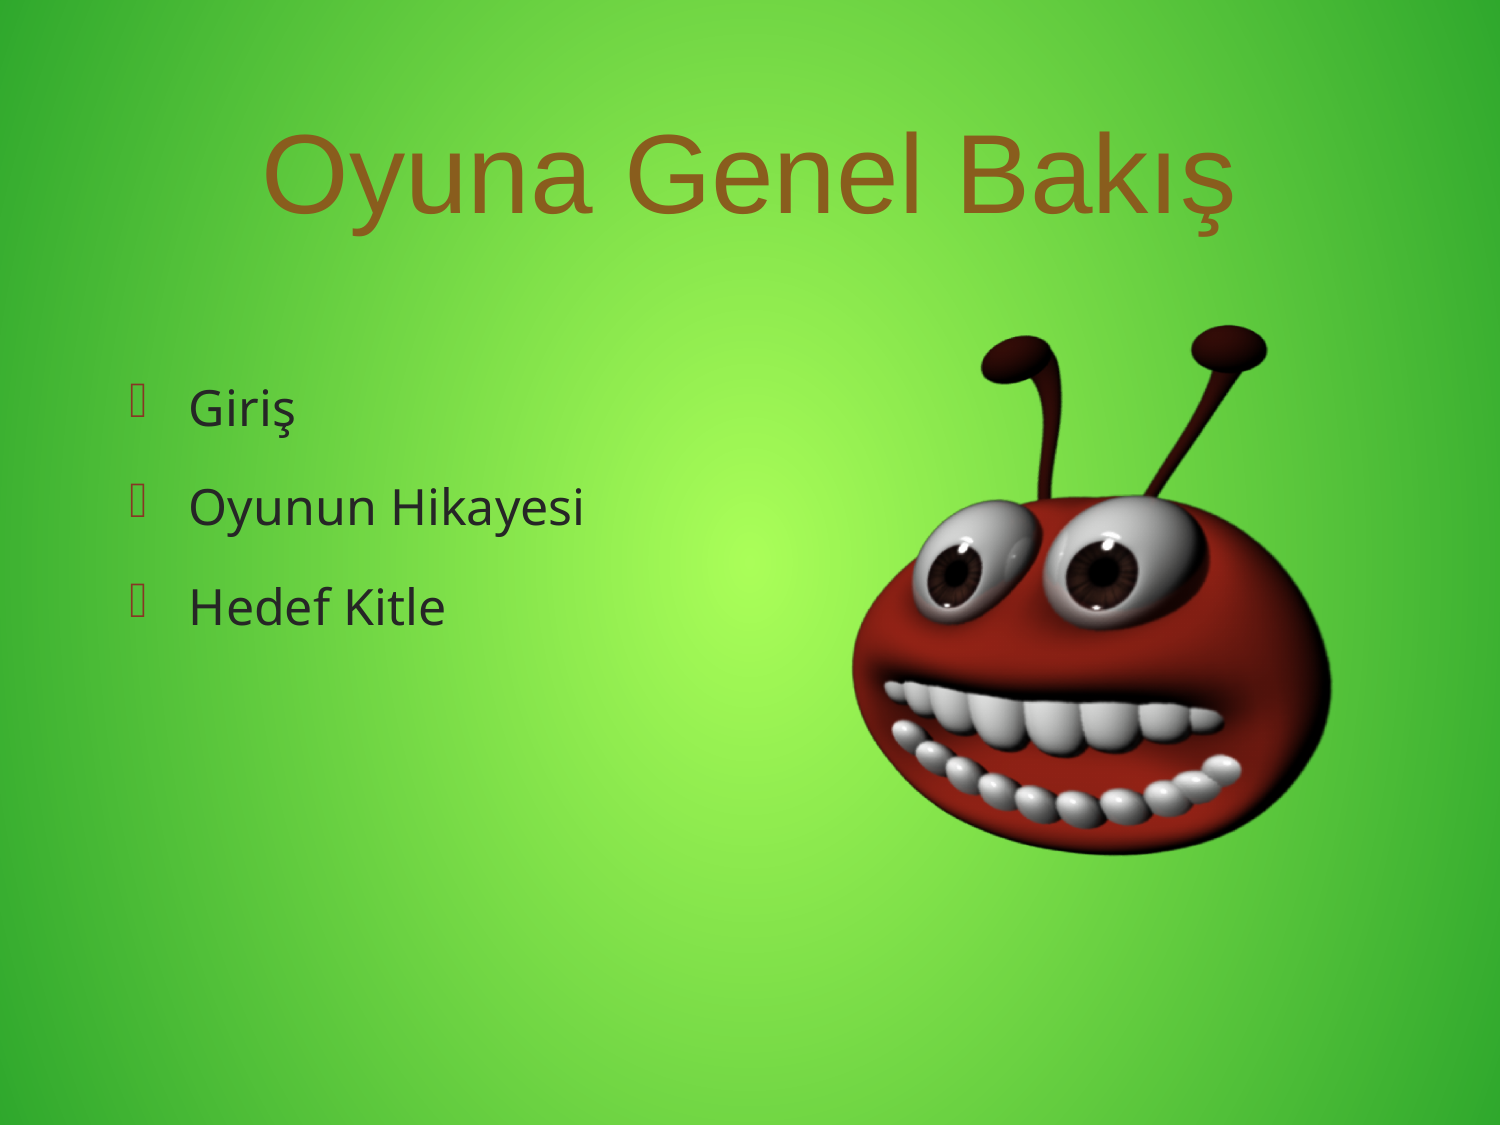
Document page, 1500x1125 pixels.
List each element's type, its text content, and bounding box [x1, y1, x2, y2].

picture [850, 324, 1335, 857]
text_box Giriş Oyunun Hikayesi Hedef Kitle [114, 368, 1386, 1005]
text_box Oyuna Genel Bakış [113, 93, 1386, 267]
